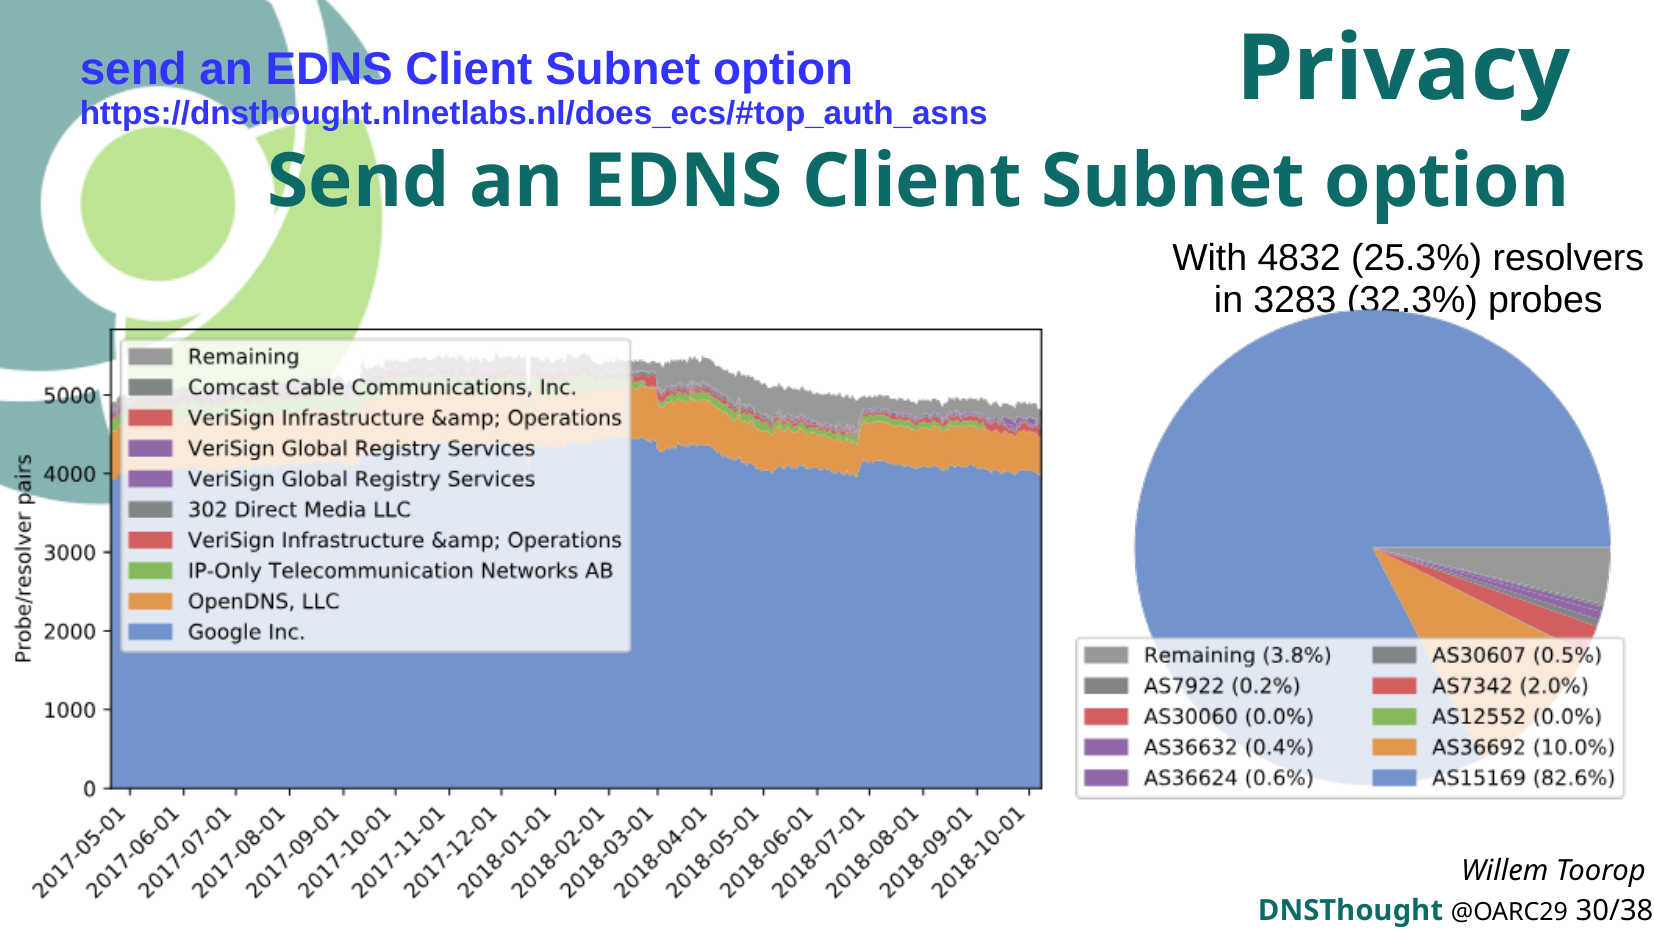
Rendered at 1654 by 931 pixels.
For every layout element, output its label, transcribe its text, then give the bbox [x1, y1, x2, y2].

picture [0, 0, 1654, 918]
text_box With 4832 (25.3%) resolvers in 3283 (32.3%) probes [1157, 229, 1654, 265]
title Privacy Send an EDNS Client Subnet option [35, 0, 1571, 255]
text_box send an EDNS Client Subnet option https://dnsthought.nlnetlabs.nl/does_ecs/#top_auth_asns [64, 35, 1176, 125]
